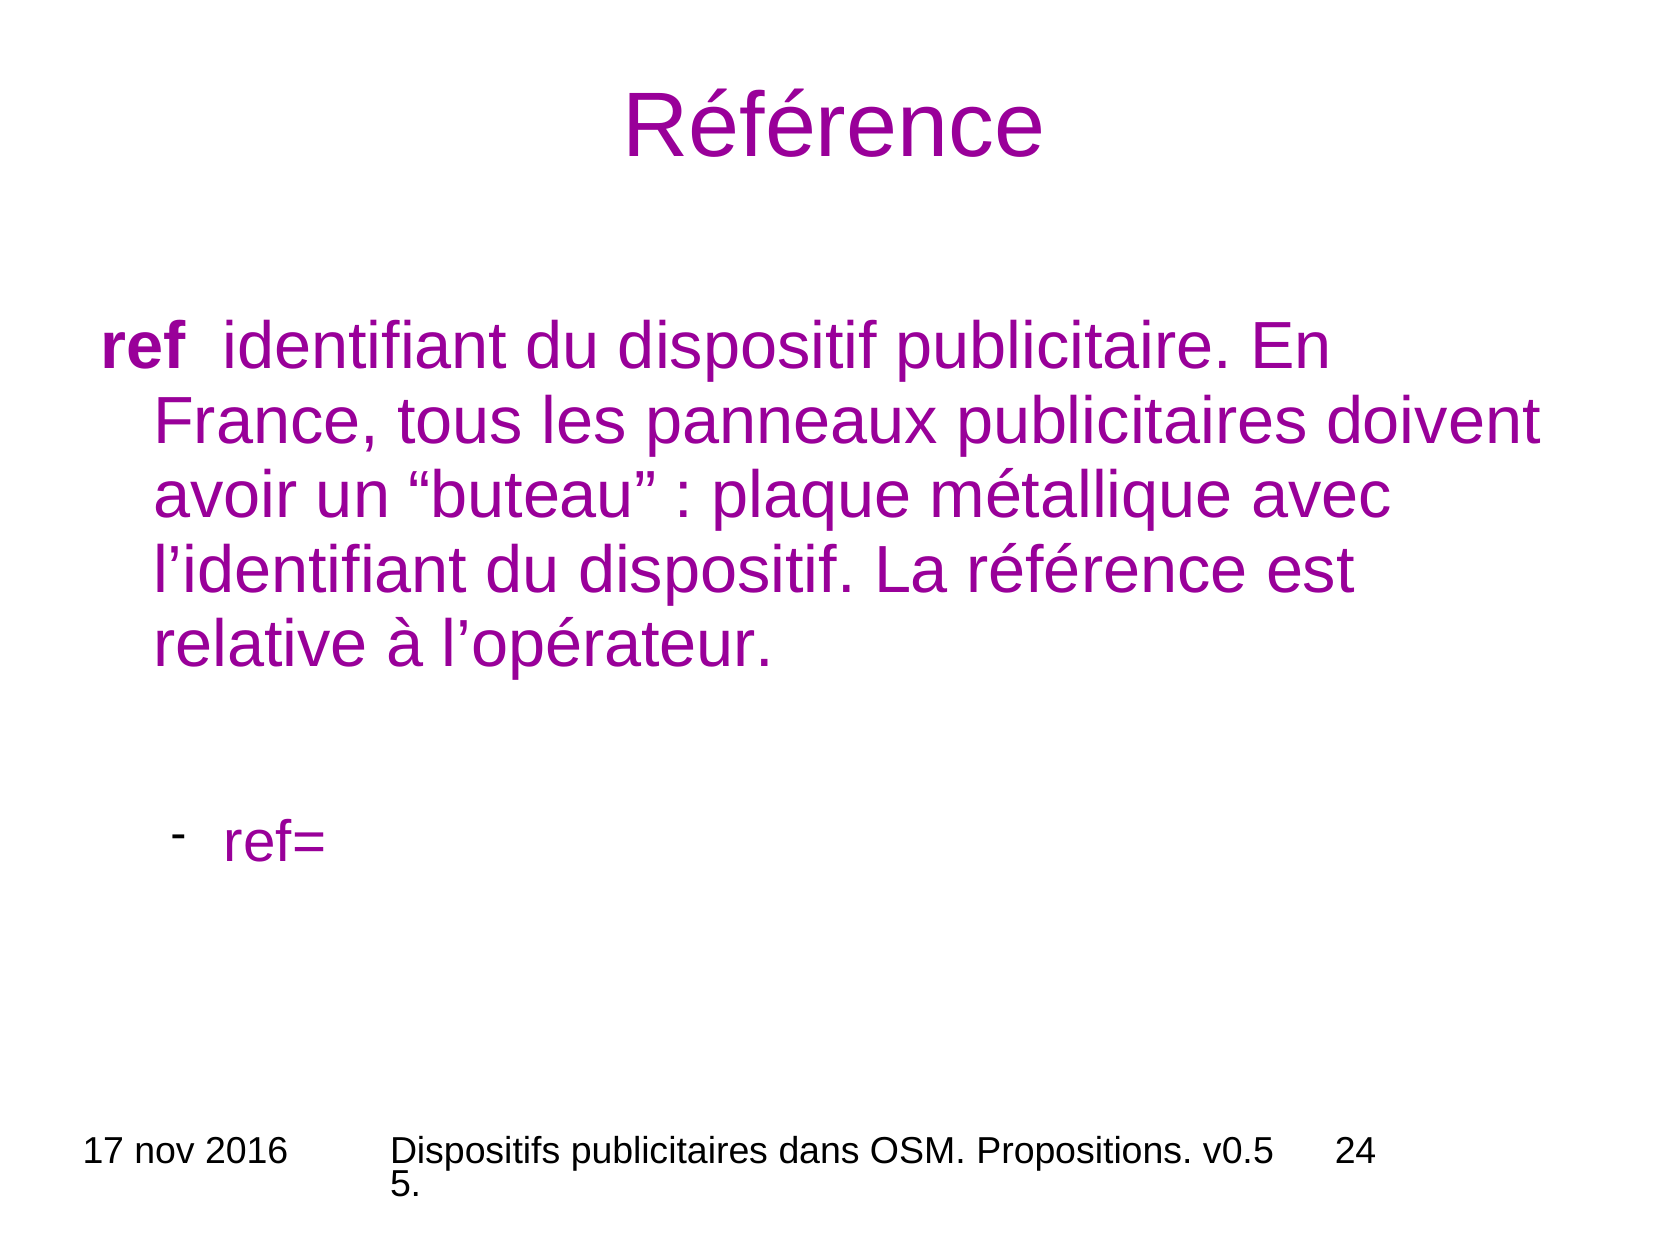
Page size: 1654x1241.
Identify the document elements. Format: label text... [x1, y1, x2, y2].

list ref identifiant du dispositif publicitaire. En France, tous les panneaux publicitaires doivent avoir un “buteau” : plaque métallique avec l’identifiant du dispositif. La référence est relative à l’opérateur. ref= [82, 195, 1571, 1096]
title Référence [90, 19, 1579, 225]
